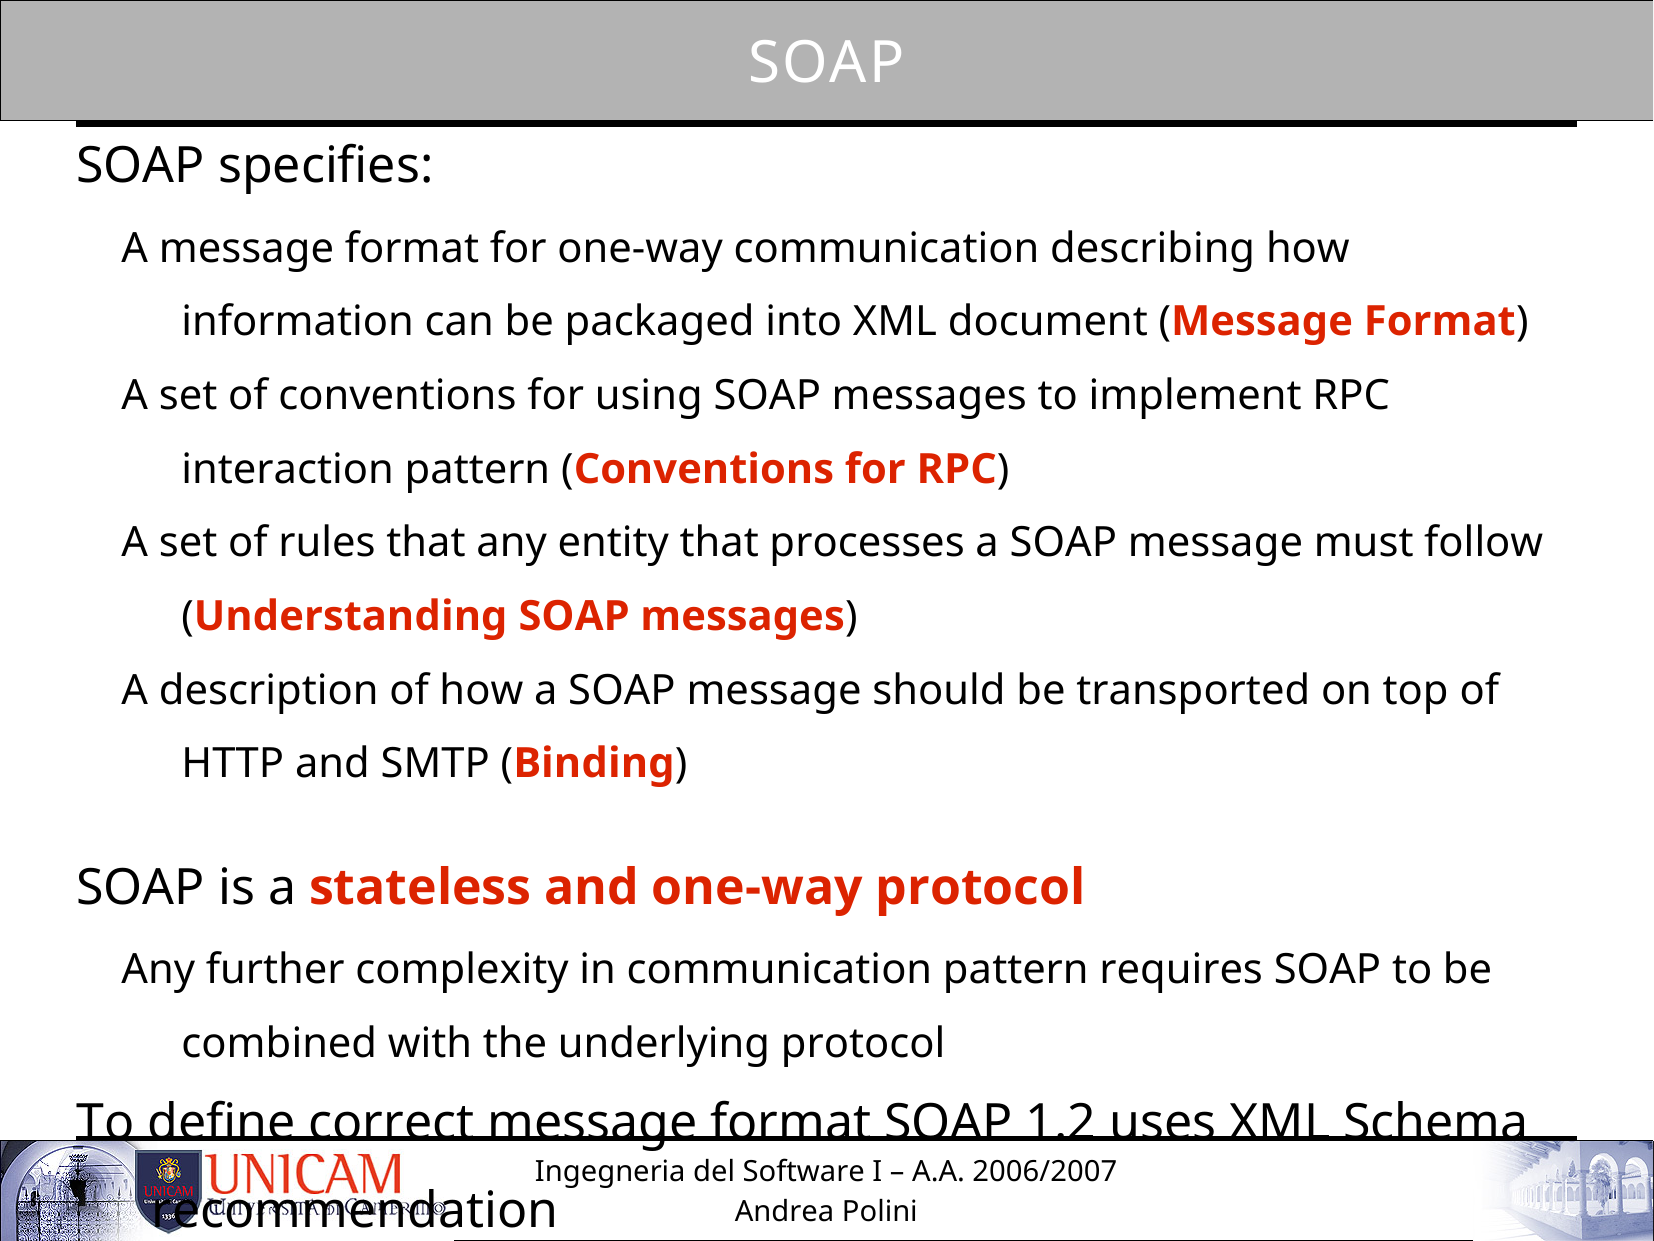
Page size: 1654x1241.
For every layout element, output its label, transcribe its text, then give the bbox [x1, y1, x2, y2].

list SOAP specifies: A message format for one-way communication describing how information can be packaged into XML document (Message Format) A set of conventions for using SOAP messages to implement RPC interaction pattern (Conventions for RPC) A set of rules that any entity that processes a SOAP message must follow (Understanding SOAP messages) A description of how a SOAP message should be transported on top of HTTP and SMTP (Binding) SOAP is a stateless and one-way protocol Any further complexity in communication pattern requires SOAP to be combined with the underlying protocol To define correct message format SOAP 1.2 uses XML Schema recommendation [76, 129, 1577, 1160]
picture [0, 1141, 454, 1241]
picture [1473, 1141, 1654, 1241]
picture [445, 1214, 454, 1224]
title SOAP [0, 0, 1653, 121]
